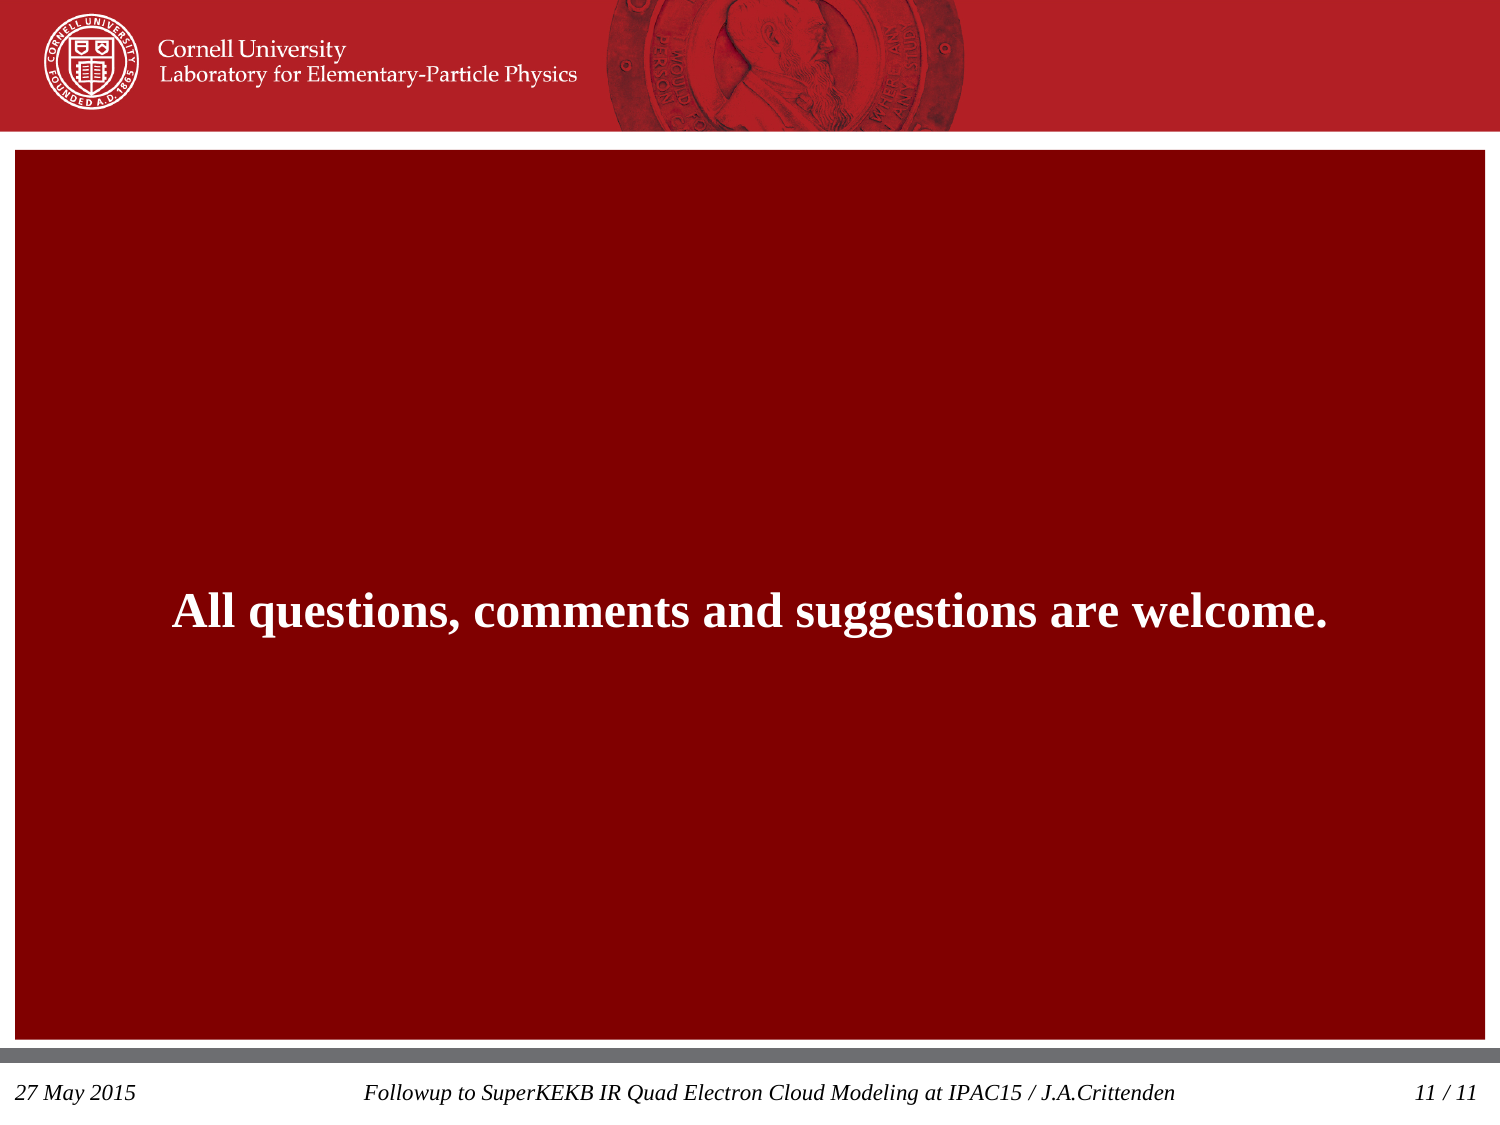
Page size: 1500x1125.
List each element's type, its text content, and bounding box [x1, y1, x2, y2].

picture [0, 0, 1500, 132]
text_box All questions, comments and suggestions are welcome. [15, 149, 1486, 1040]
